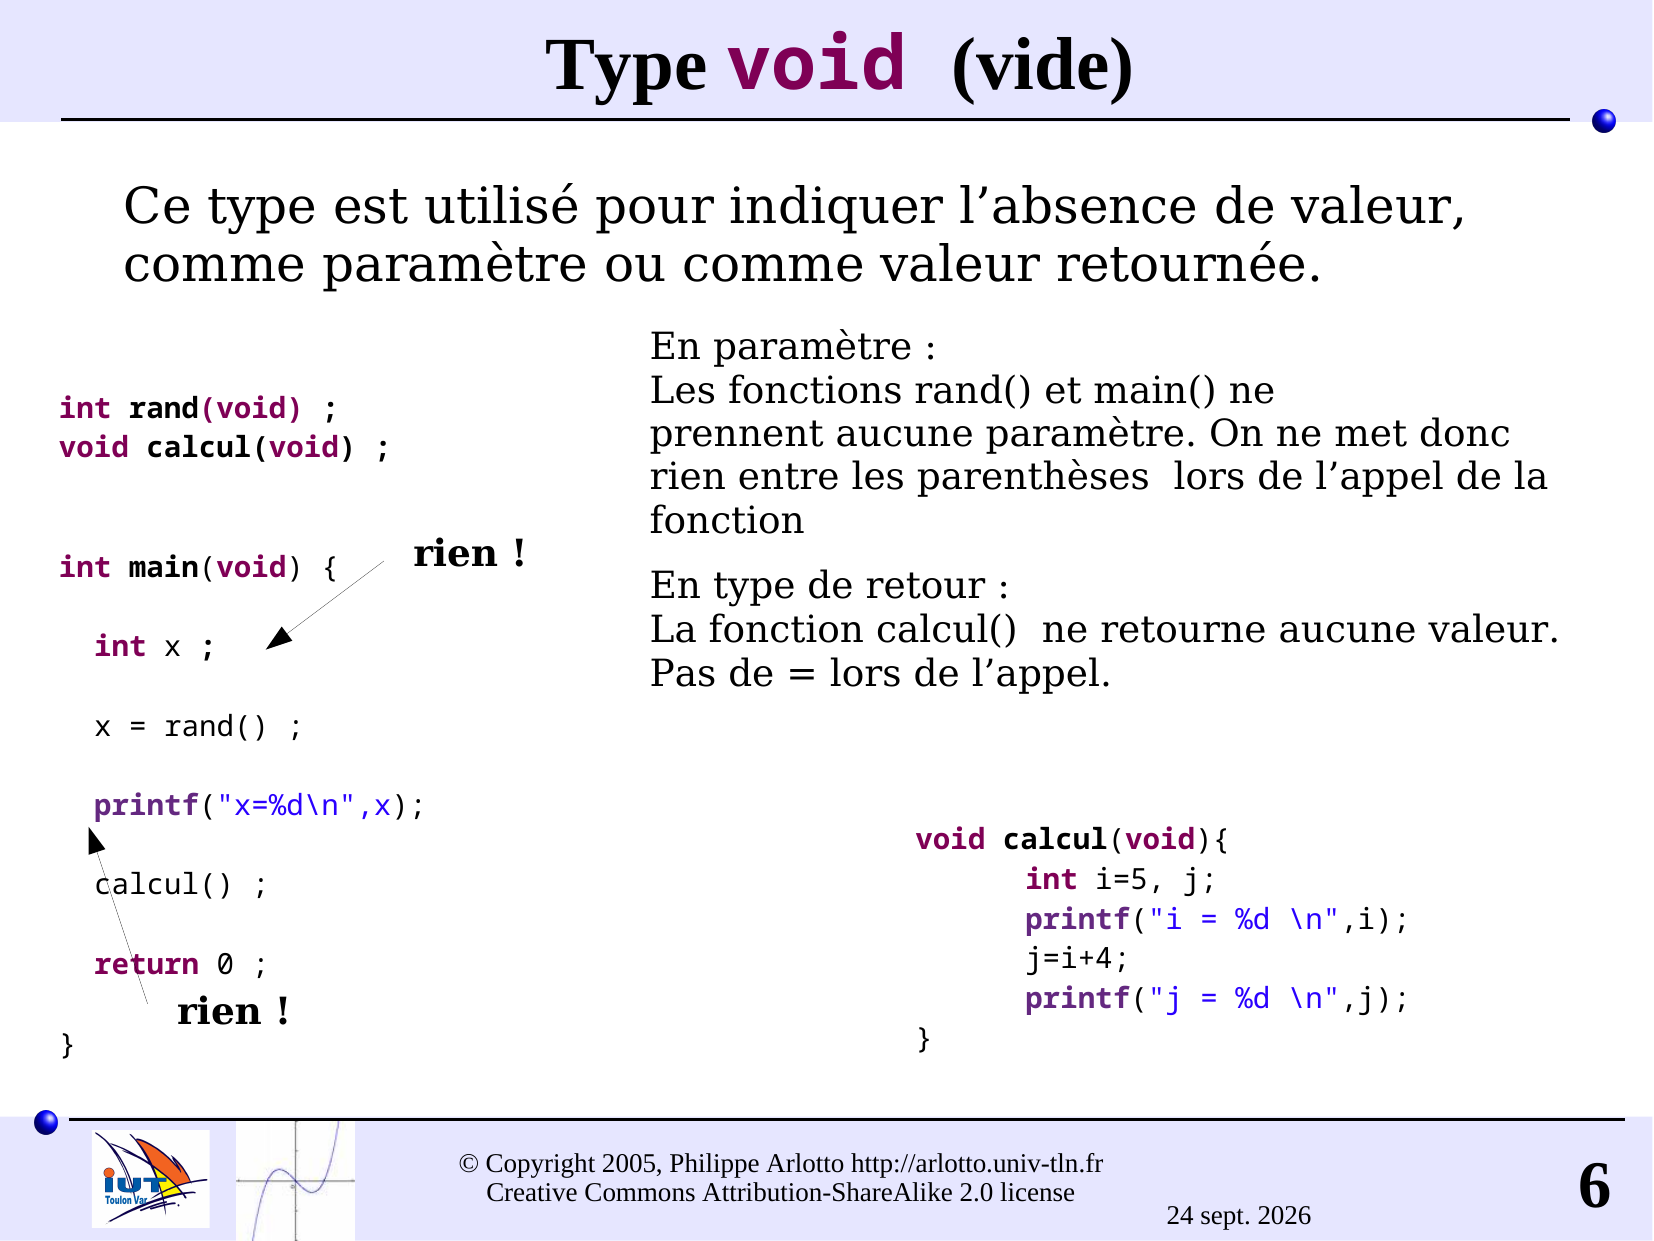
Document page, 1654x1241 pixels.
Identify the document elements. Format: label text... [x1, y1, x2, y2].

picture [236, 1121, 355, 1241]
text_box rien ! [413, 531, 562, 576]
text_box rien ! [177, 989, 325, 1034]
text_box En type de retour : La fonction calcul() ne retourne aucune valeur. Pas de = lors de l’appel. [649, 564, 1595, 798]
text_box Ce type est utilisé pour indiquer l’absence de valeur, comme paramètre ou comme valeur retournée. [124, 177, 1483, 294]
text_box int rand(void) ; void calcul(void) ; int main(void) { int x ; x = rand() ; printf("x=%d\n",x); calcul() ; return 0 ; } [59, 347, 502, 964]
title Type void (vide) [95, 11, 1585, 110]
text_box En paramètre : Les fonctions rand() et main() ne prennent aucune paramètre. On ne met donc rien entre les parenthèses lors de l’appel de la fonction [649, 324, 1595, 558]
text_box void calcul(void){ int i=5, j; printf("i = %d \n",i); j=i+4; printf("j = %d \n",j); } [915, 818, 1477, 1093]
